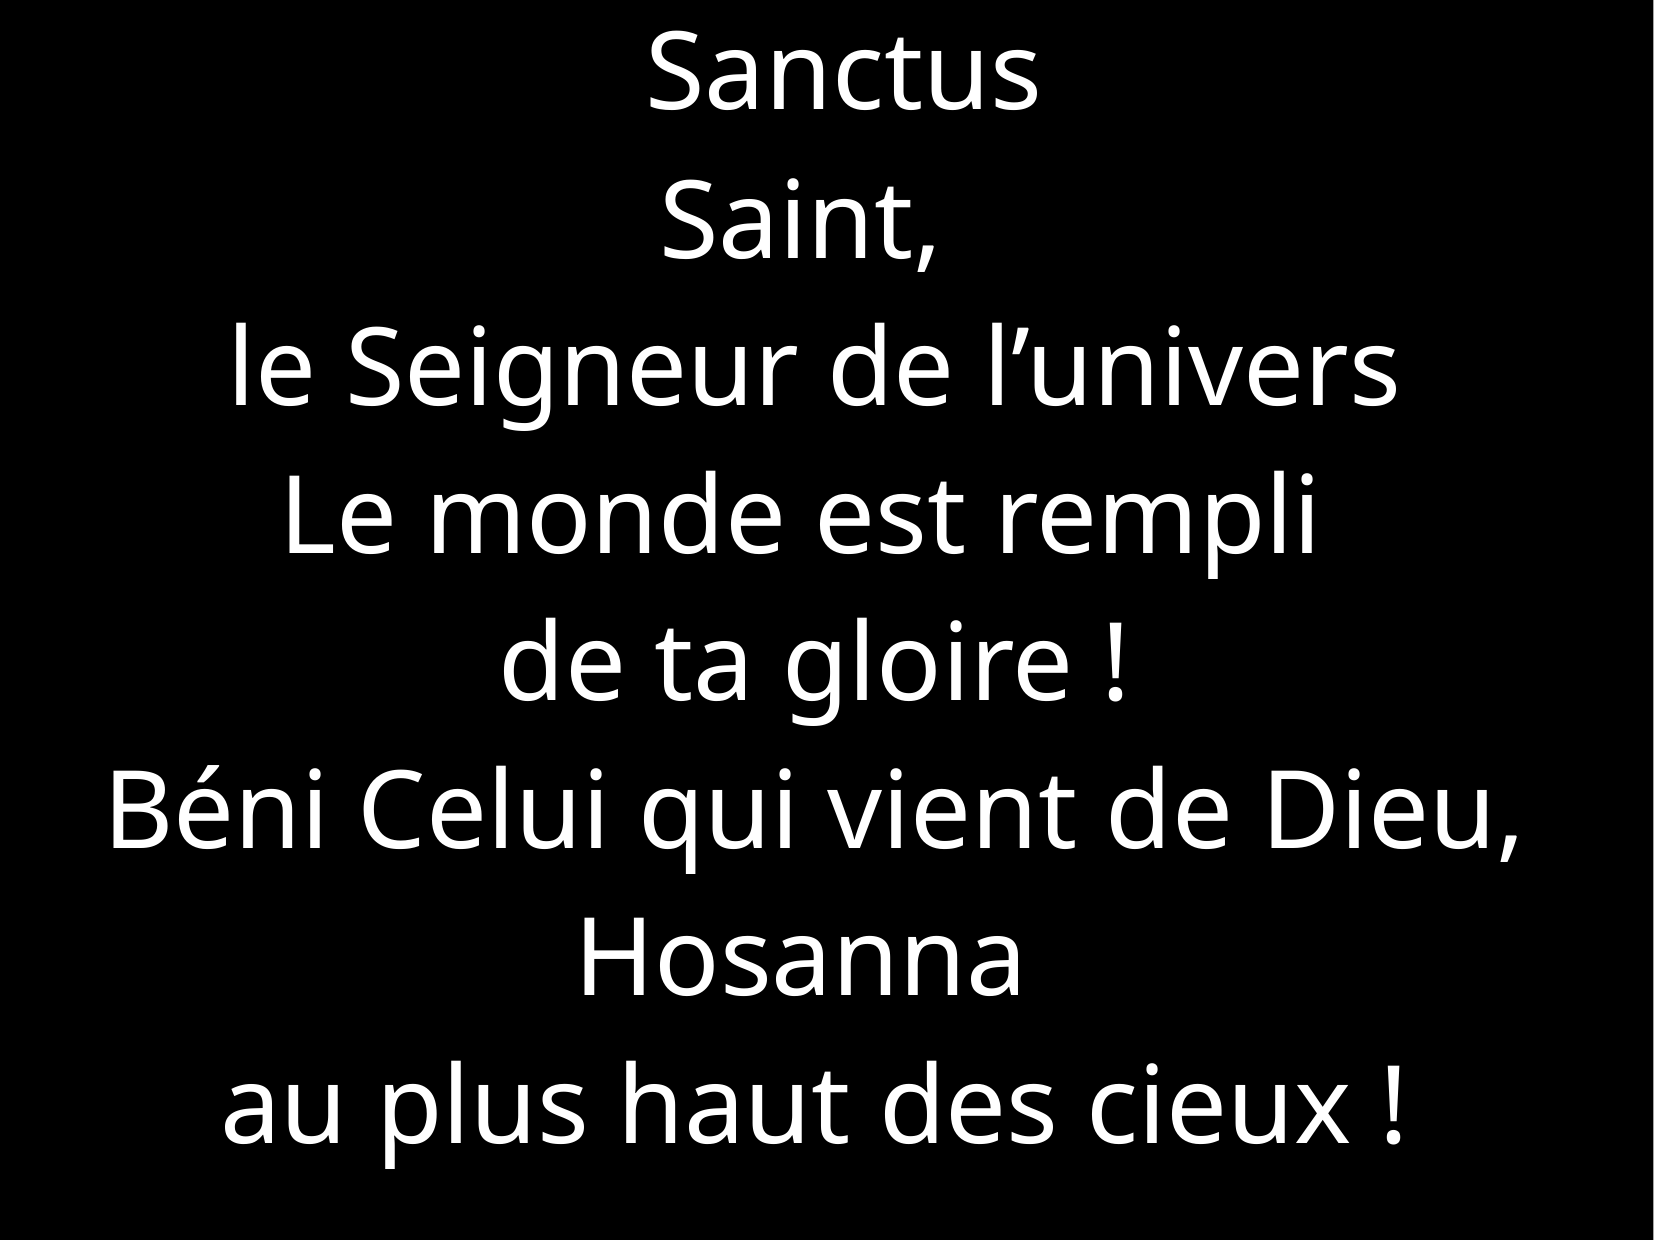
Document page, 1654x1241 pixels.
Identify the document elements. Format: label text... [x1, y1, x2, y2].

subtitle Sanctus Saint, le Seigneur de l’univers Le monde est rempli de ta gloire ! Béni Celui qui vient de Dieu, Hosanna au plus haut des cieux ! [70, 0, 1559, 1241]
